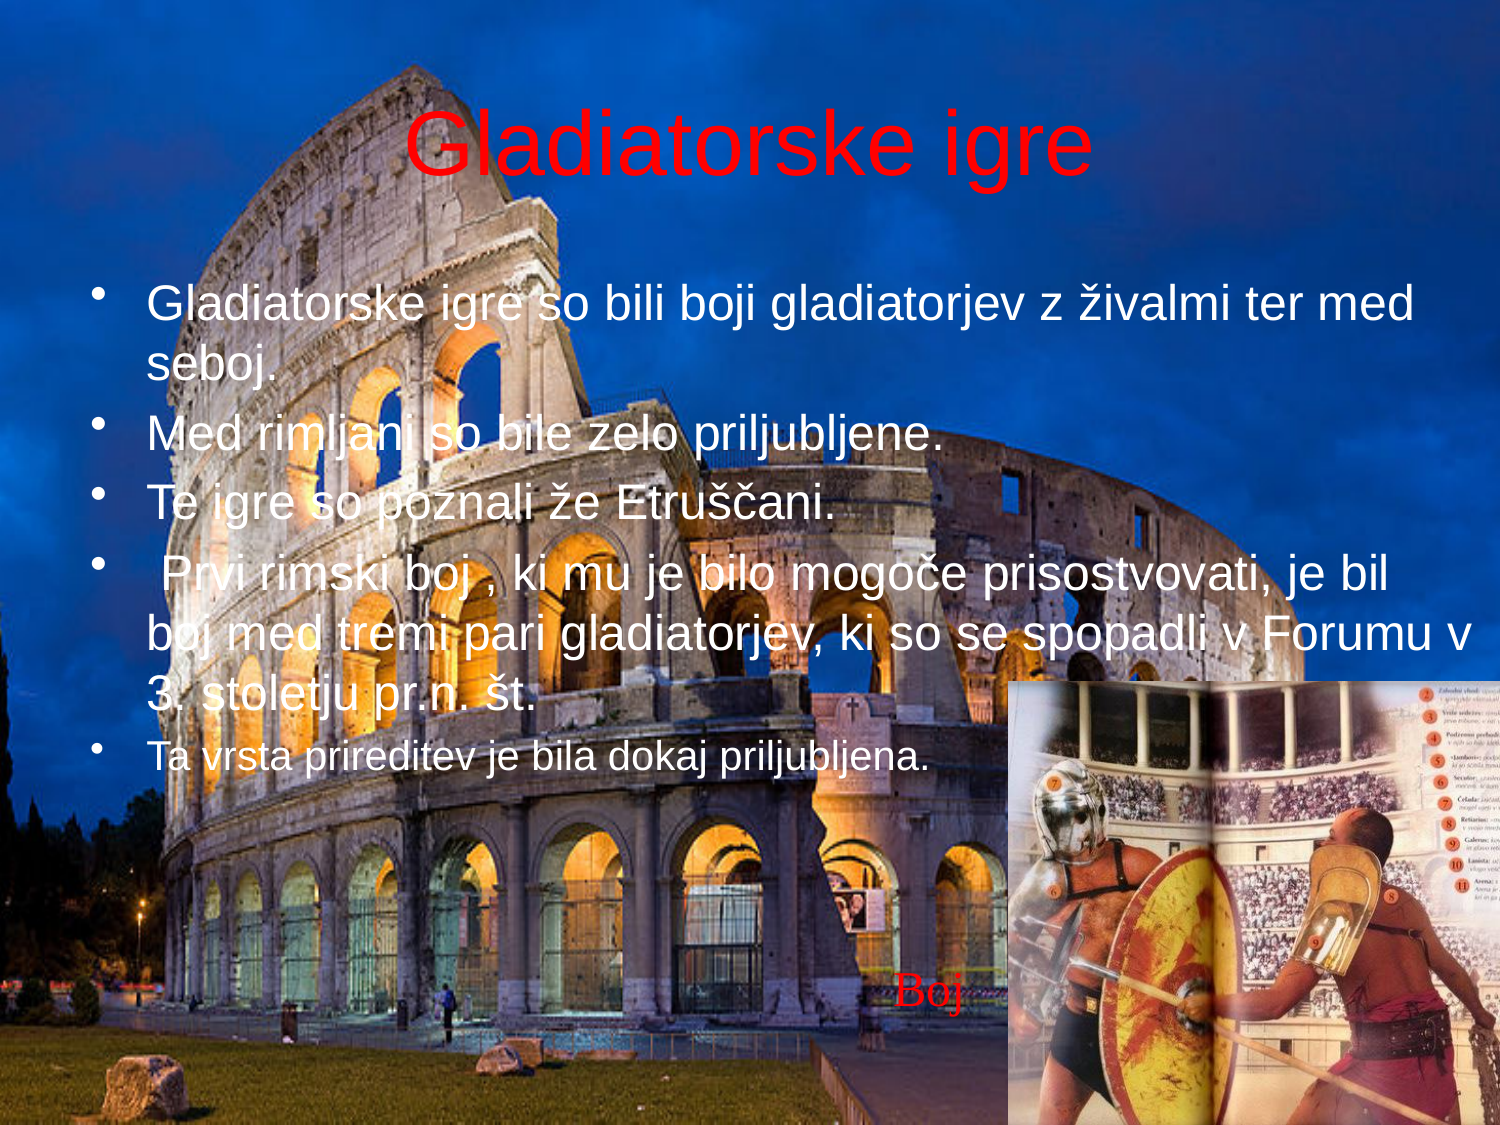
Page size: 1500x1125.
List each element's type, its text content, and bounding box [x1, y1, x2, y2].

title Gladiatorske igre [75, 45, 1425, 233]
picture [0, 0, 1500, 1125]
text_box Boj [887, 950, 1282, 1007]
list Gladiatorske igre so bili boji gladiatorjev z živalmi ter med seboj. Med rimljani so bile zelo priljubljene. Te igre so poznali že Etruščani. Prvi rimski boj , ki mu je bilo mogoče prisostvovati, je bil boj med tremi pari gladiatorjev, ki so se spopadli v Forumu v 3. stoletju pr.n. št. Ta vrsta prireditev je bila dokaj priljubljena. [75, 262, 1500, 838]
